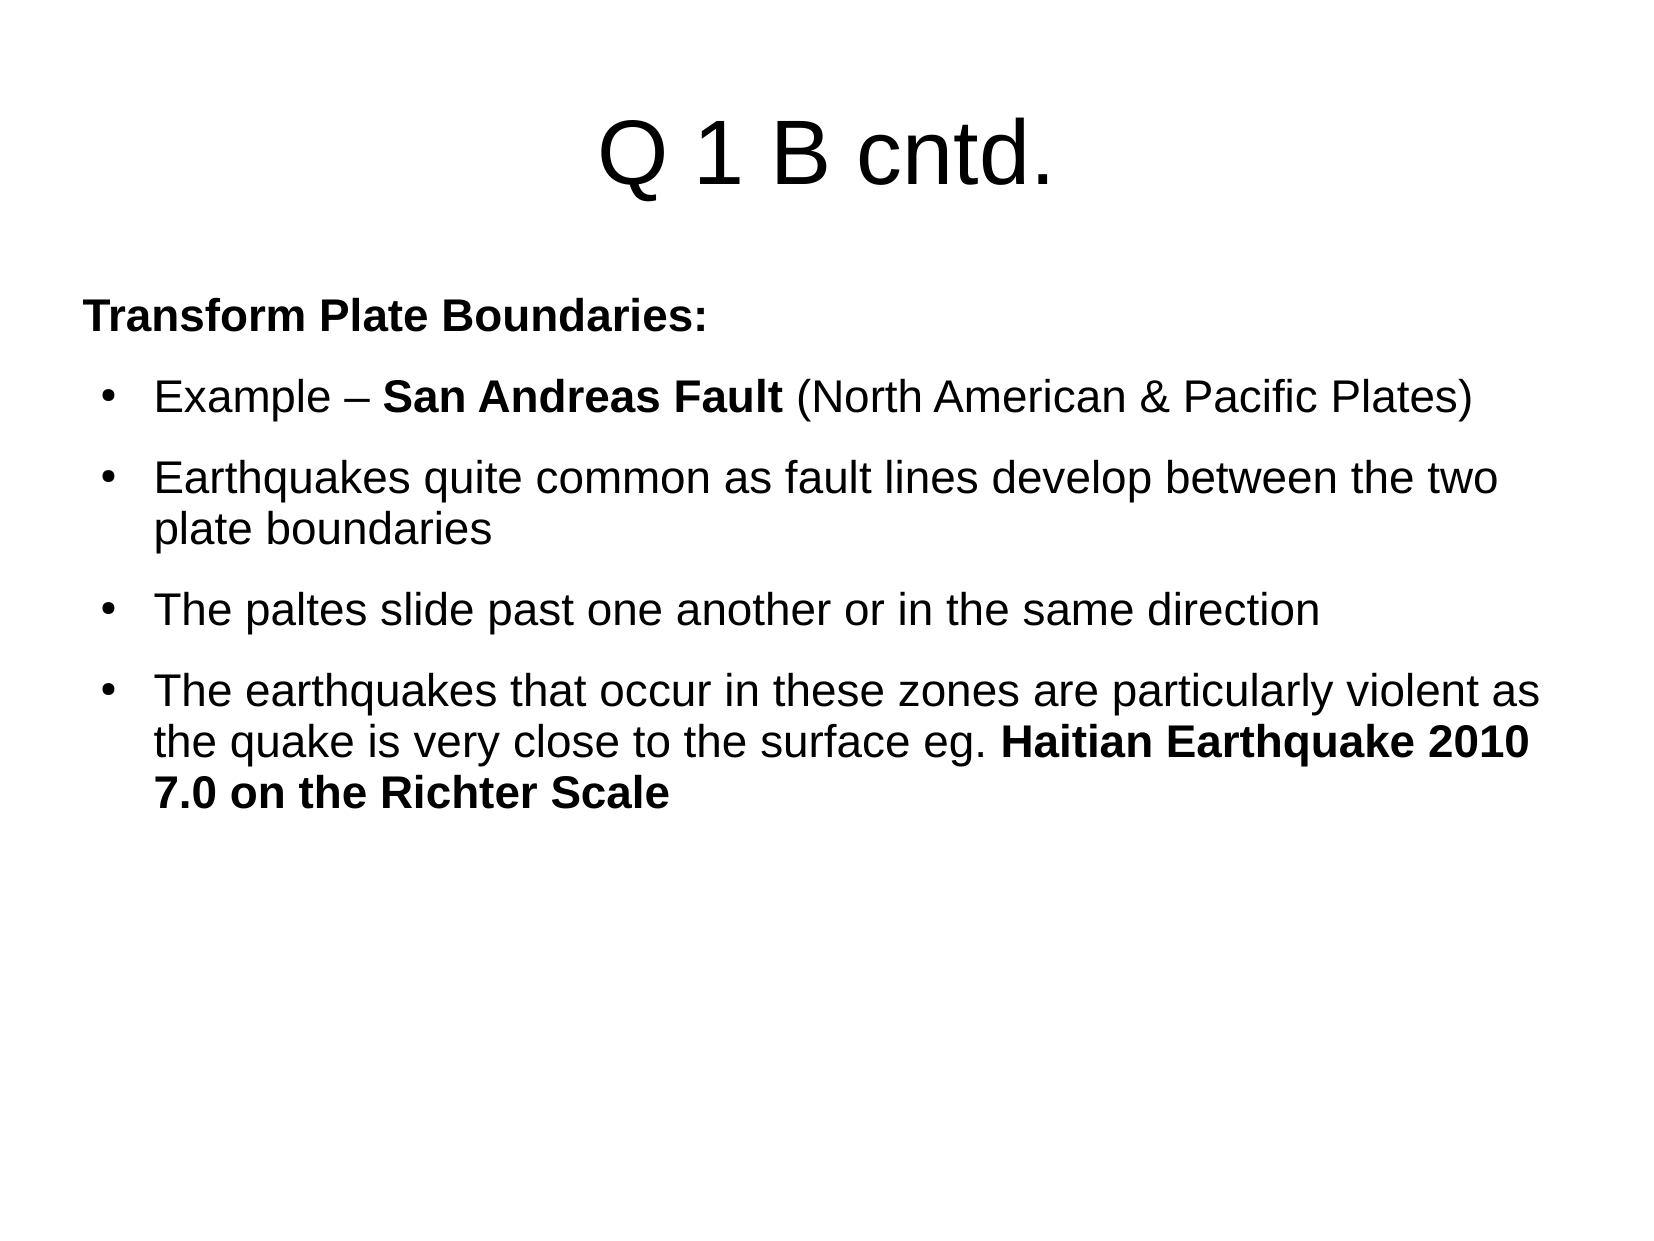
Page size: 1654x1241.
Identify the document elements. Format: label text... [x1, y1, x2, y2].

title Q 1 B cntd. [82, 56, 1571, 250]
list Transform Plate Boundaries: Example – San Andreas Fault (North American & Pacific Plates) Earthquakes quite common as fault lines develop between the two plate boundaries The paltes slide past one another or in the same direction The earthquakes that occur in these zones are particularly violent as the quake is very close to the surface eg. Haitian Earthquake 2010 7.0 on the Richter Scale [82, 290, 1571, 1094]
